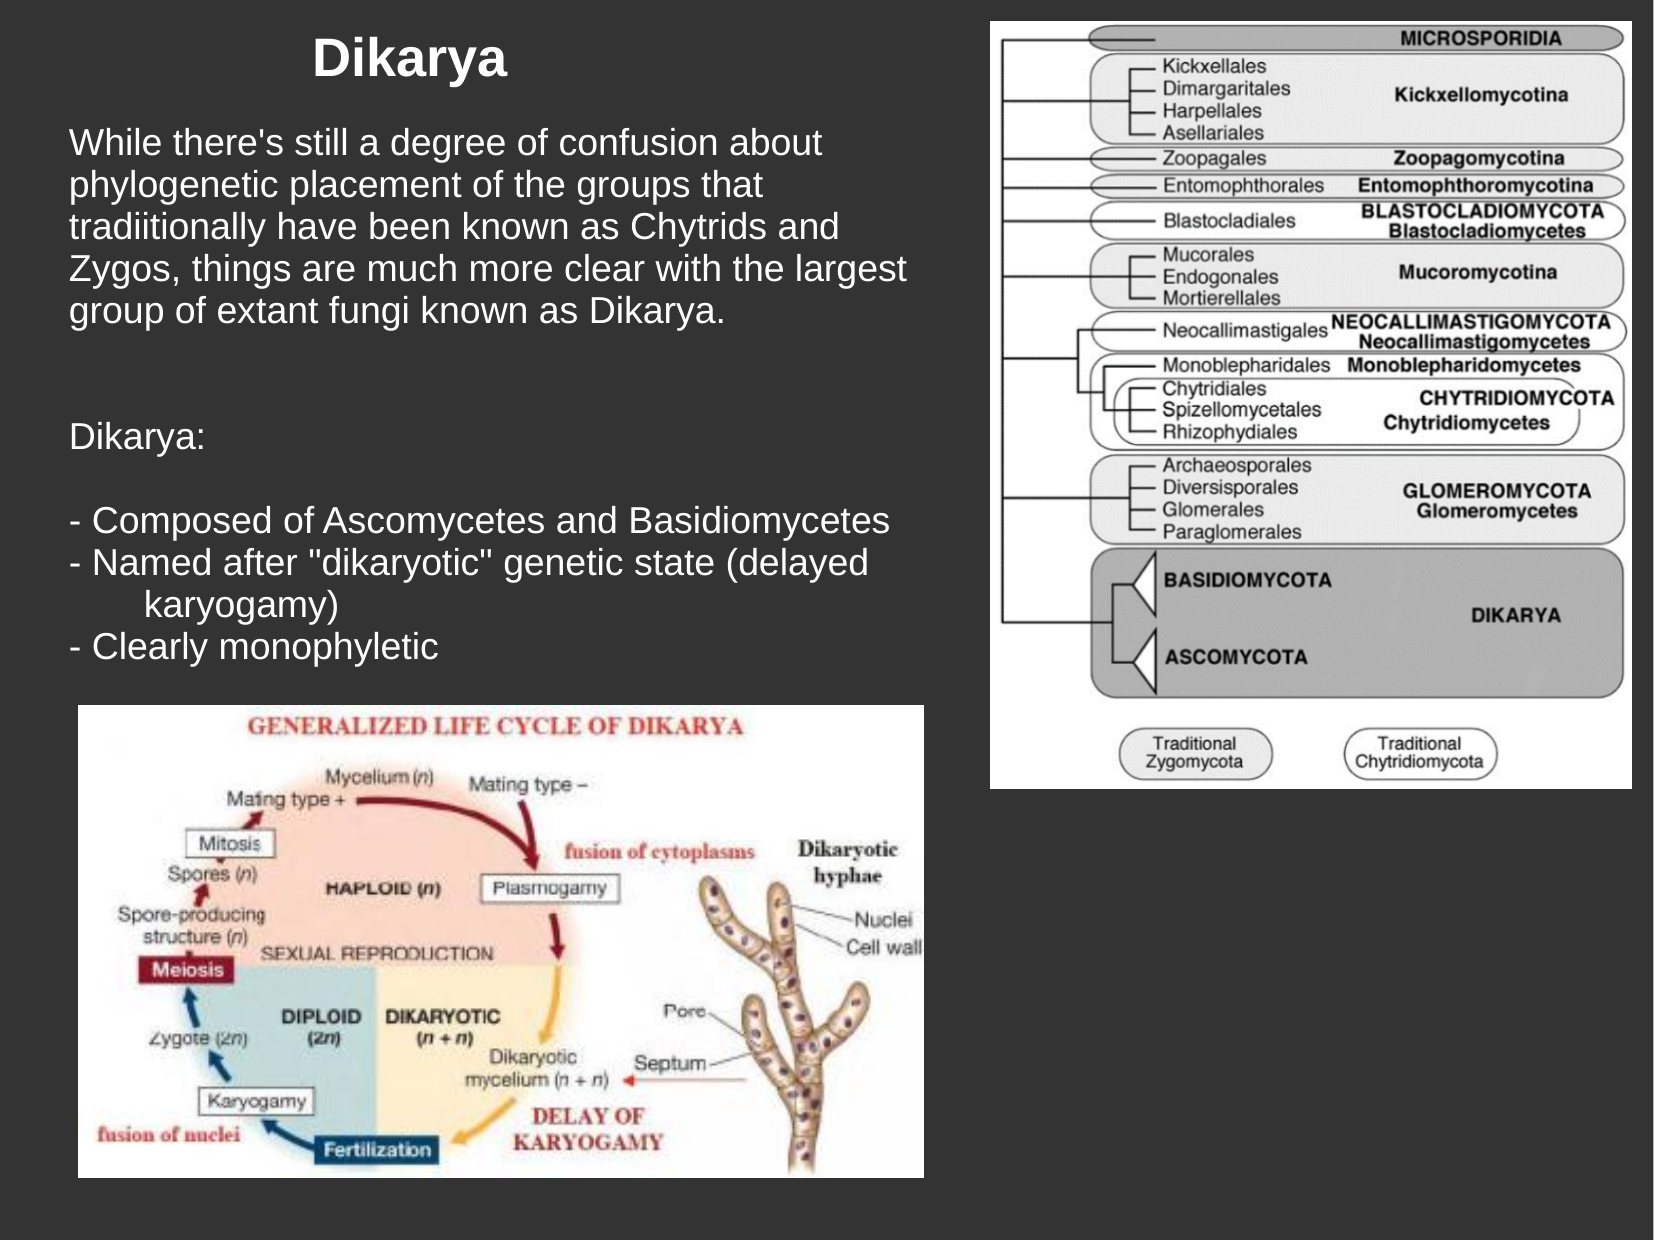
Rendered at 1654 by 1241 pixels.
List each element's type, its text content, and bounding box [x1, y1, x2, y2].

picture [78, 705, 924, 1178]
picture [990, 21, 1632, 789]
text_box While there's still a degree of confusion about phylogenetic placement of the groups that tradiitionally have been known as Chytrids and Zygos, things are much more clear with the largest group of extant fungi known as Dikarya. Dikarya: - Composed of Ascomycetes and Basidiomycetes - Named after "dikaryotic" genetic state (delayed karyogamy) - Clearly monophyletic [54, 114, 968, 717]
text_box Dikarya [297, 19, 1527, 96]
